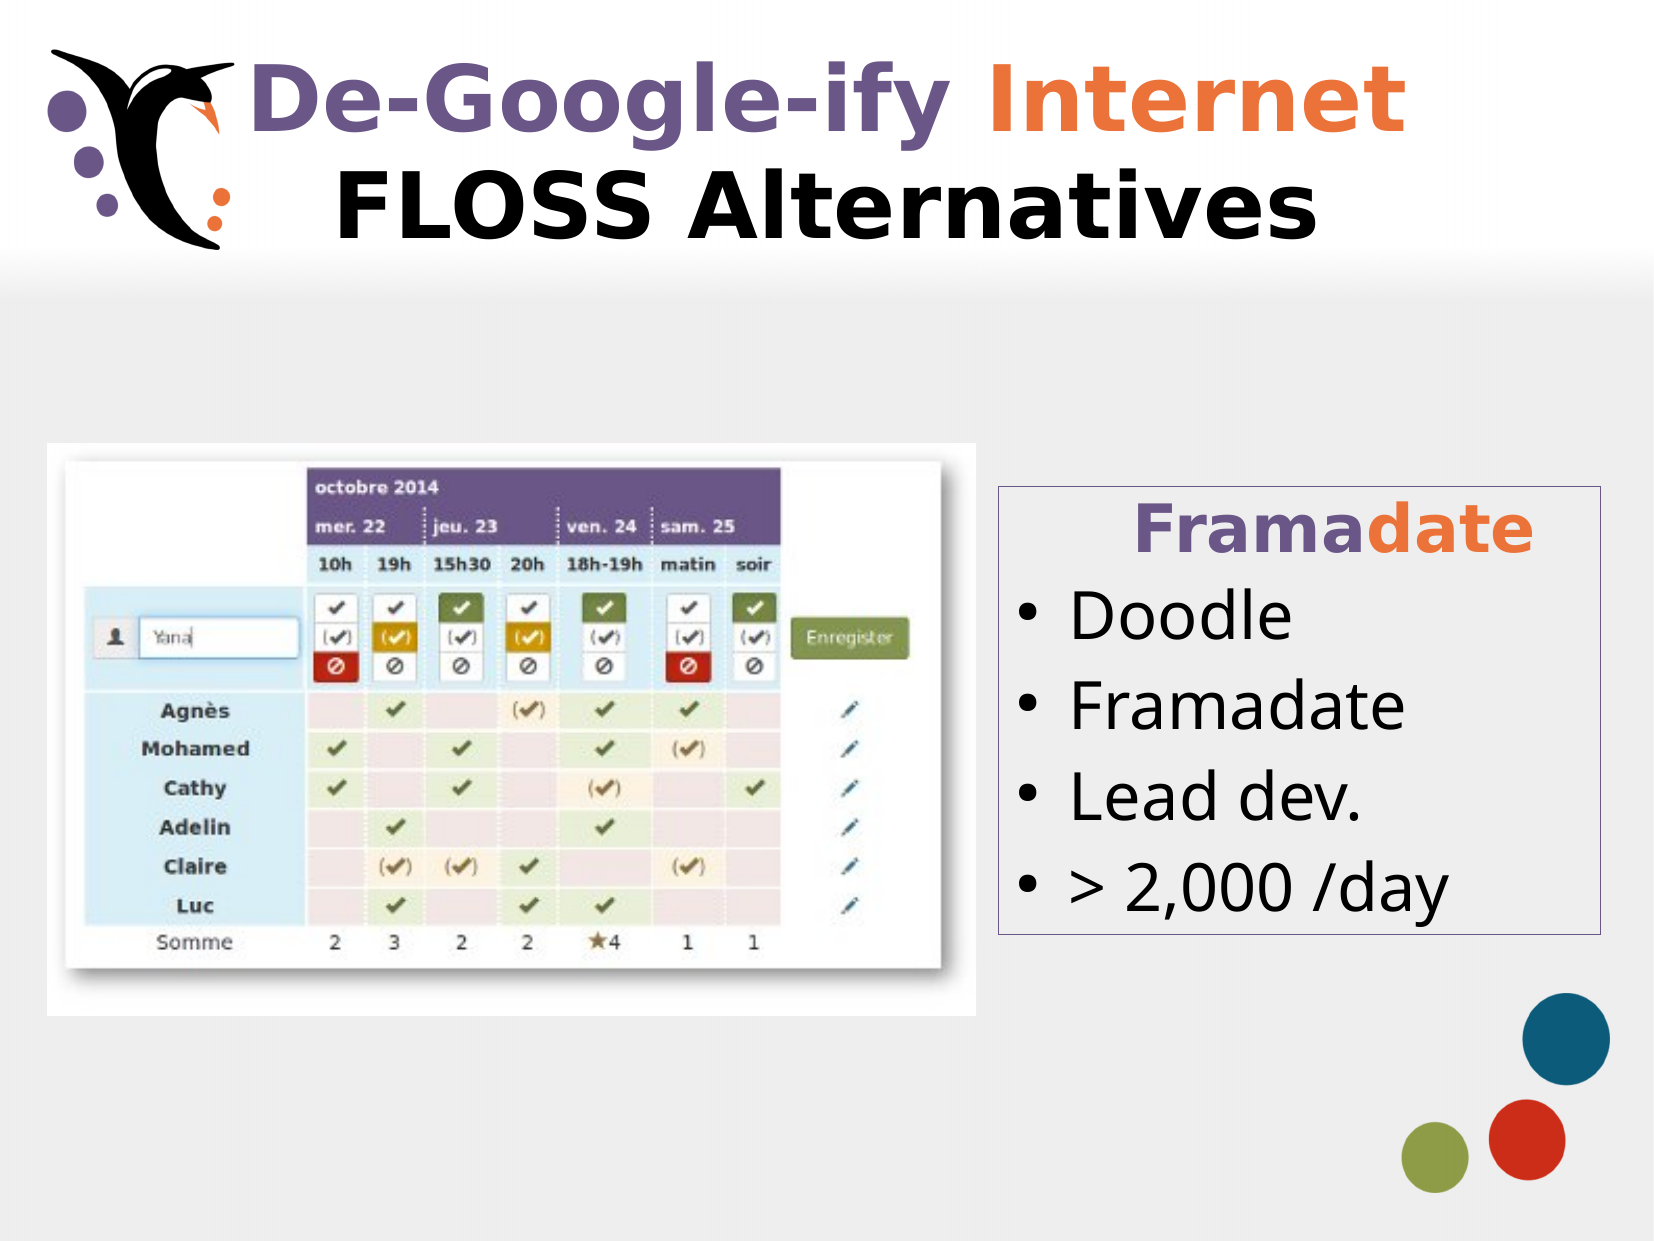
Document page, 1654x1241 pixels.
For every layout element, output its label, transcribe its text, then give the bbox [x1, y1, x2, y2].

title De-Google-ify Internet FLOSS Alternatives [82, 45, 1571, 261]
list Framadate Doodle Framadate Lead dev. > 2,000 /day [998, 486, 1601, 935]
picture [0, 0, 1654, 1241]
